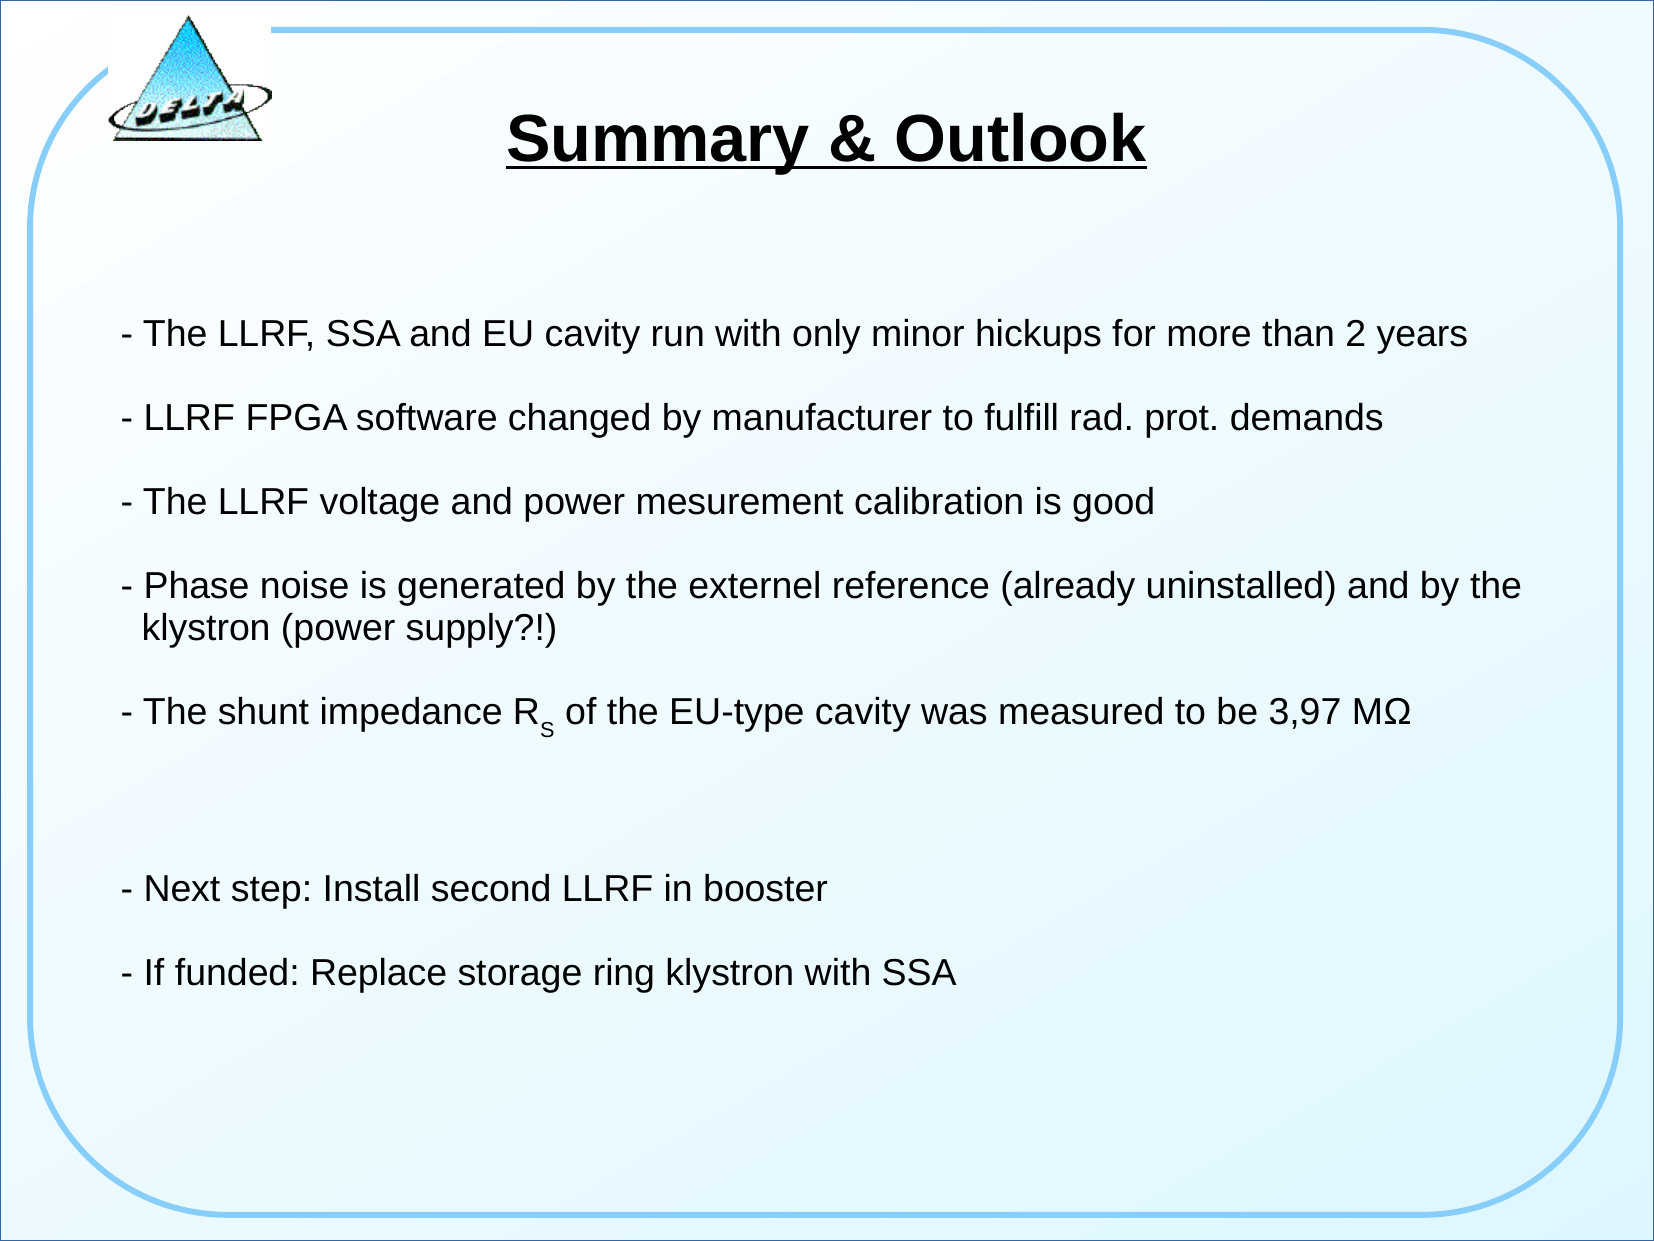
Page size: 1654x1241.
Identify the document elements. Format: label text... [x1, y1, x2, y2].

text_box - The LLRF, SSA and EU cavity run with only minor hickups for more than 2 years - LLRF FPGA software changed by manufacturer to fulfill rad. prot. demands - The LLRF voltage and power mesurement calibration is good - Phase noise is generated by the externel reference (already uninstalled) and by the klystron (power supply?!) - The shunt impedance RS of the EU-type cavity was measured to be 3,97 MΩ - Next step: Install second LLRF in booster - If funded: Replace storage ring klystron with SSA [105, 305, 1563, 1002]
text_box Summary & Outlook [491, 93, 1163, 184]
picture [107, 14, 272, 141]
text_box [0, 0, 1654, 1241]
